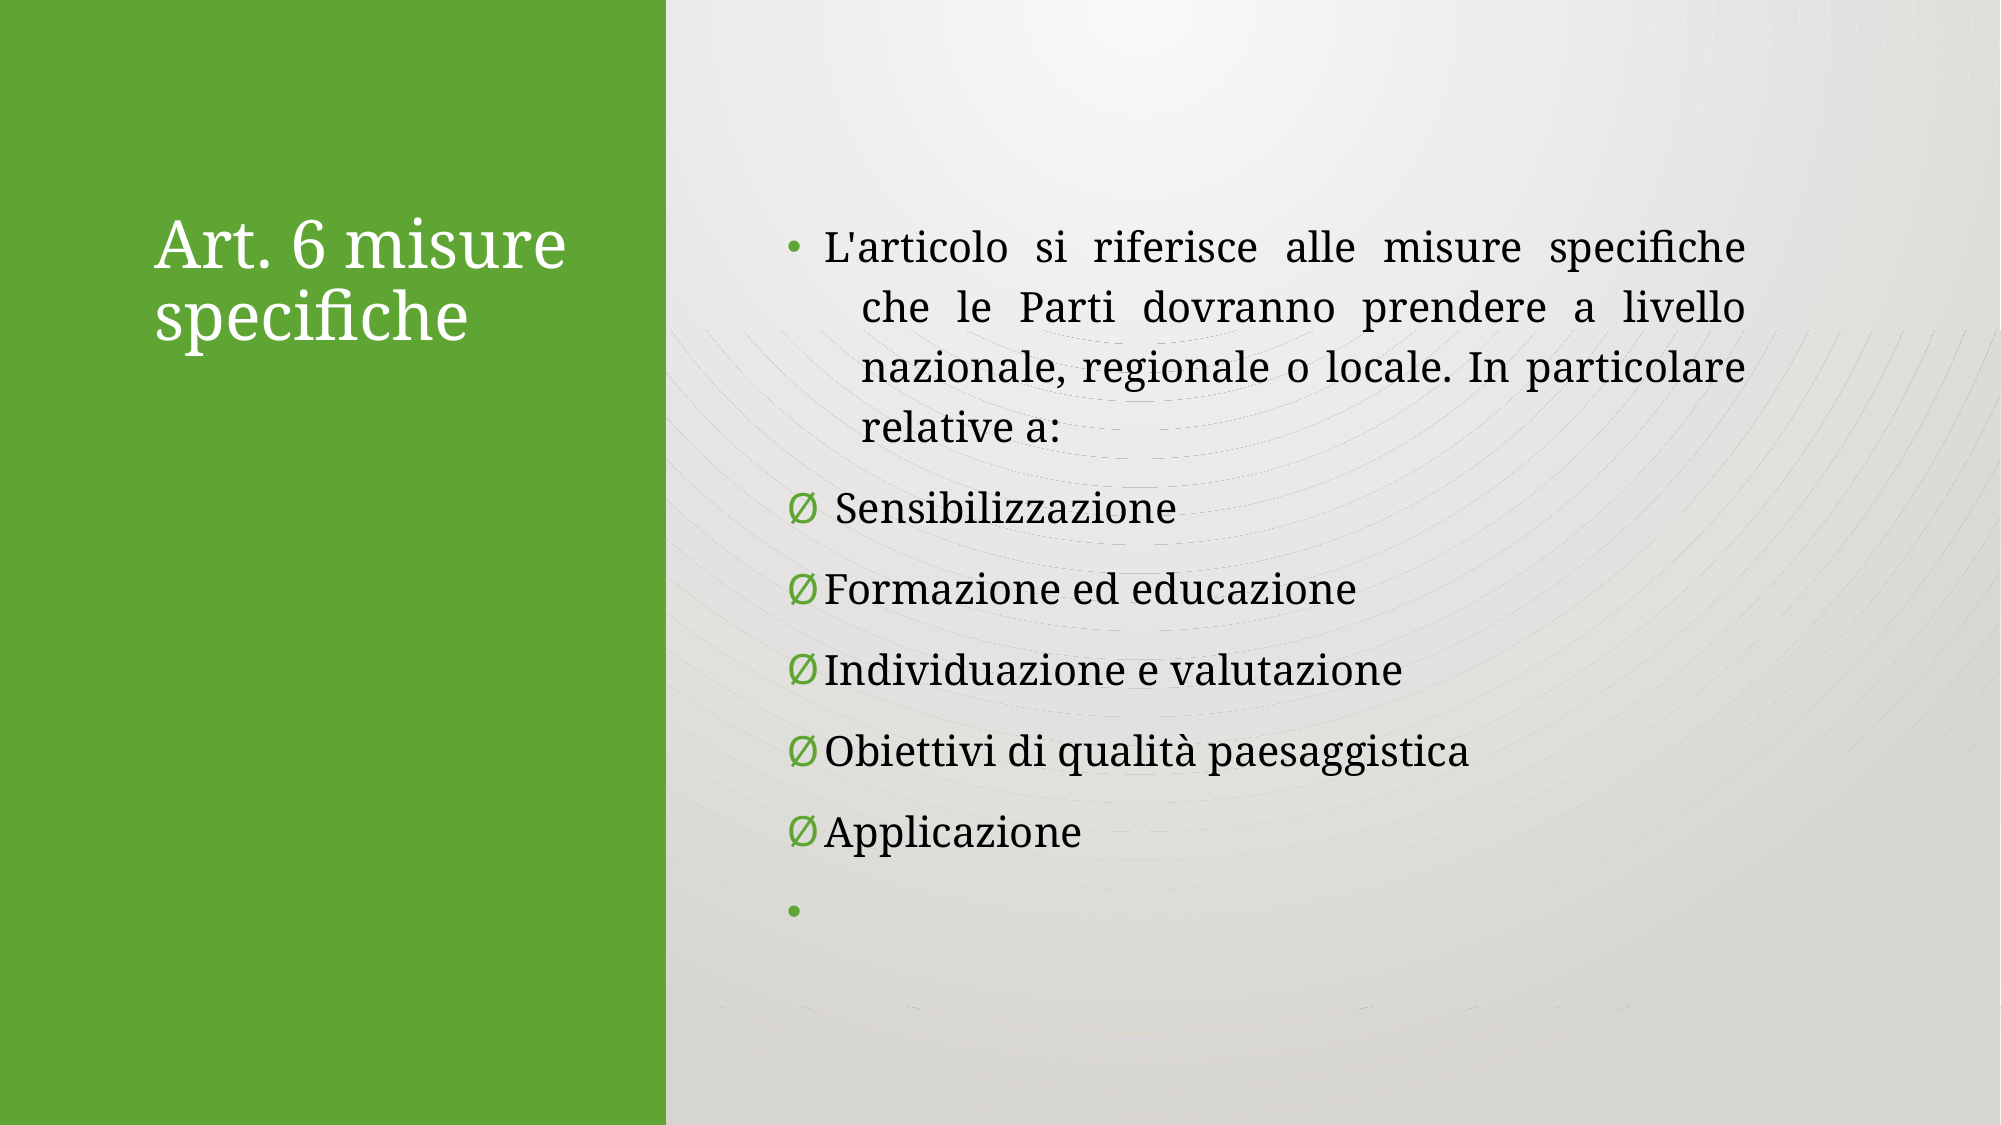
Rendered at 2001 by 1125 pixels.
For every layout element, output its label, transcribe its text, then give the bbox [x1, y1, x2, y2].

title Art. 6 misure specifiche [139, 203, 587, 956]
list L'articolo si riferisce alle misure specifiche che le Parti dovranno prendere a livello nazionale, regionale o locale. In particolare relative a: Sensibilizzazione Formazione ed educazione Individuazione e valutazione Obiettivi di qualità paesaggistica Applicazione [771, 203, 1762, 1010]
text_box [0, 0, 2000, 1125]
